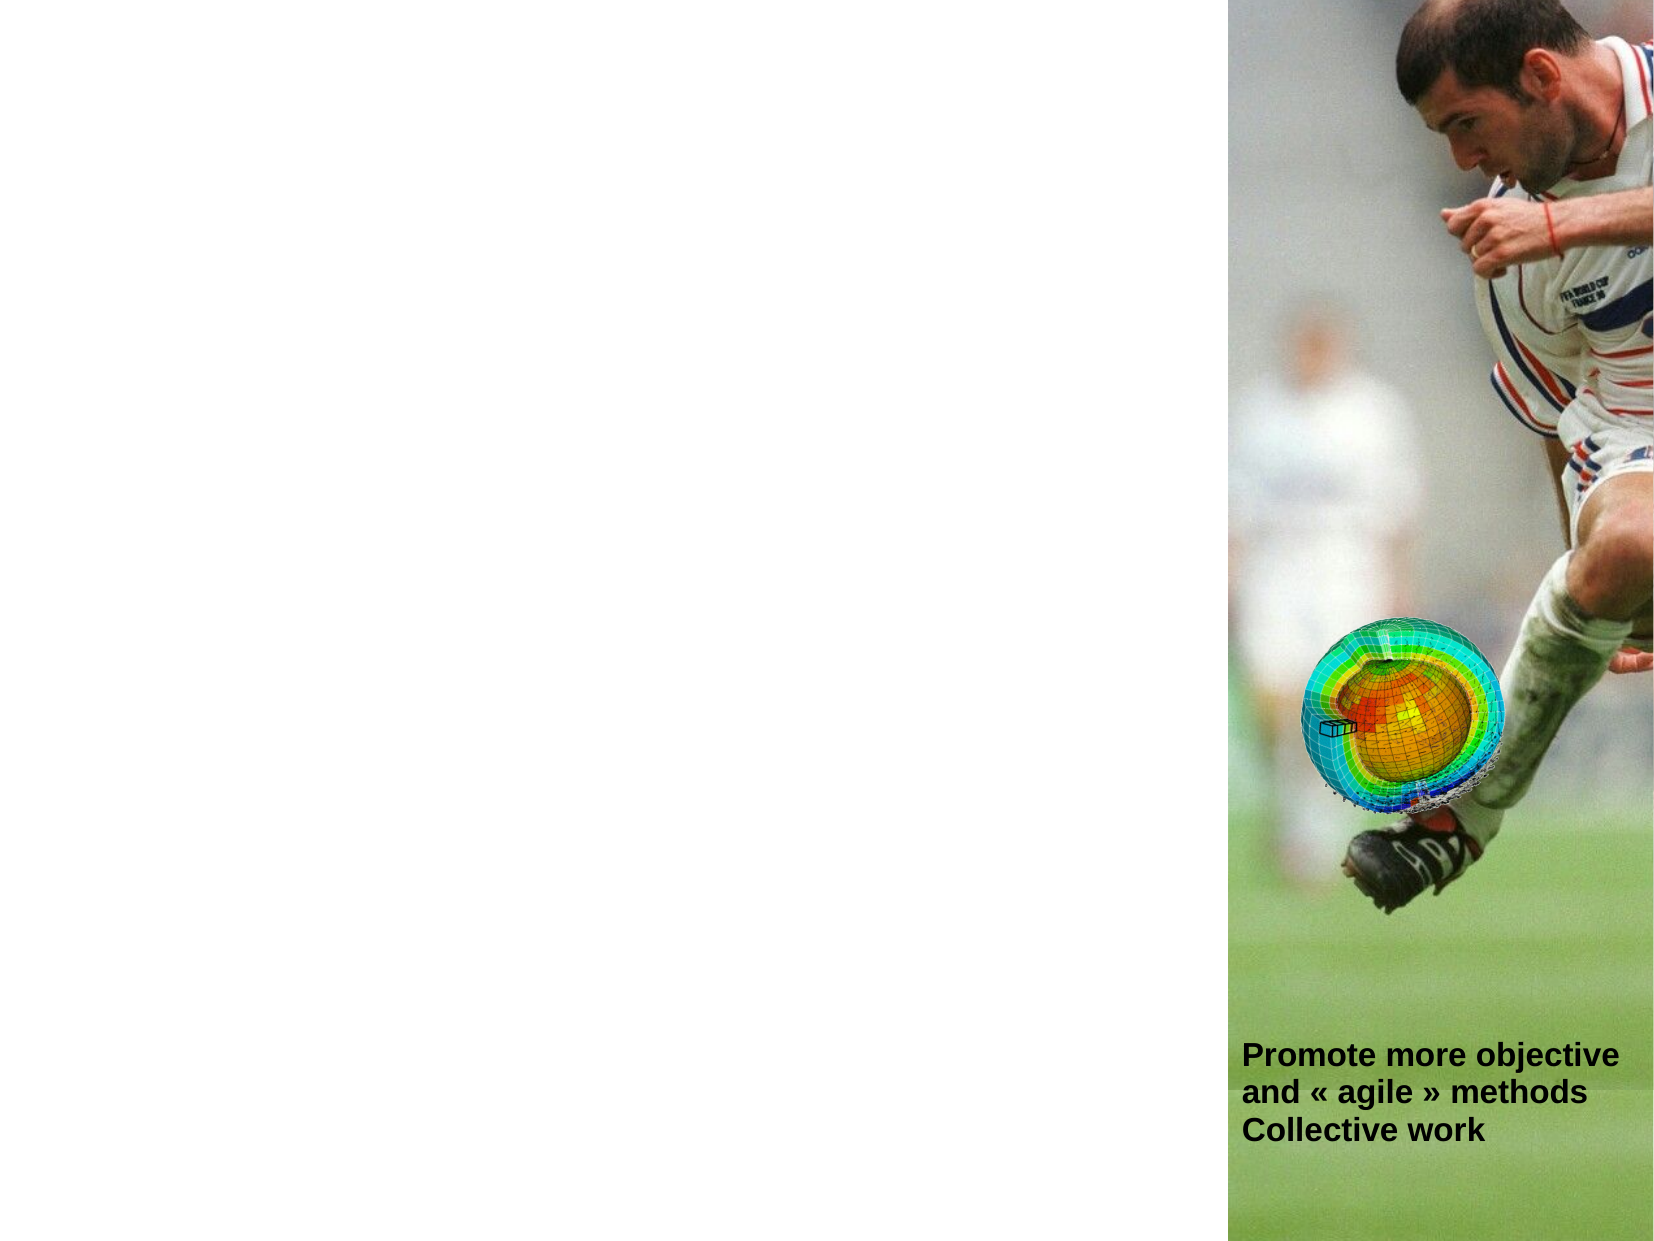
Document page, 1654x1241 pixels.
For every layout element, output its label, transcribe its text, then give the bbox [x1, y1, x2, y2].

text_box Promote more objective and « agile » methods Collective work [1227, 1029, 1636, 1157]
picture [1228, 0, 1654, 1241]
